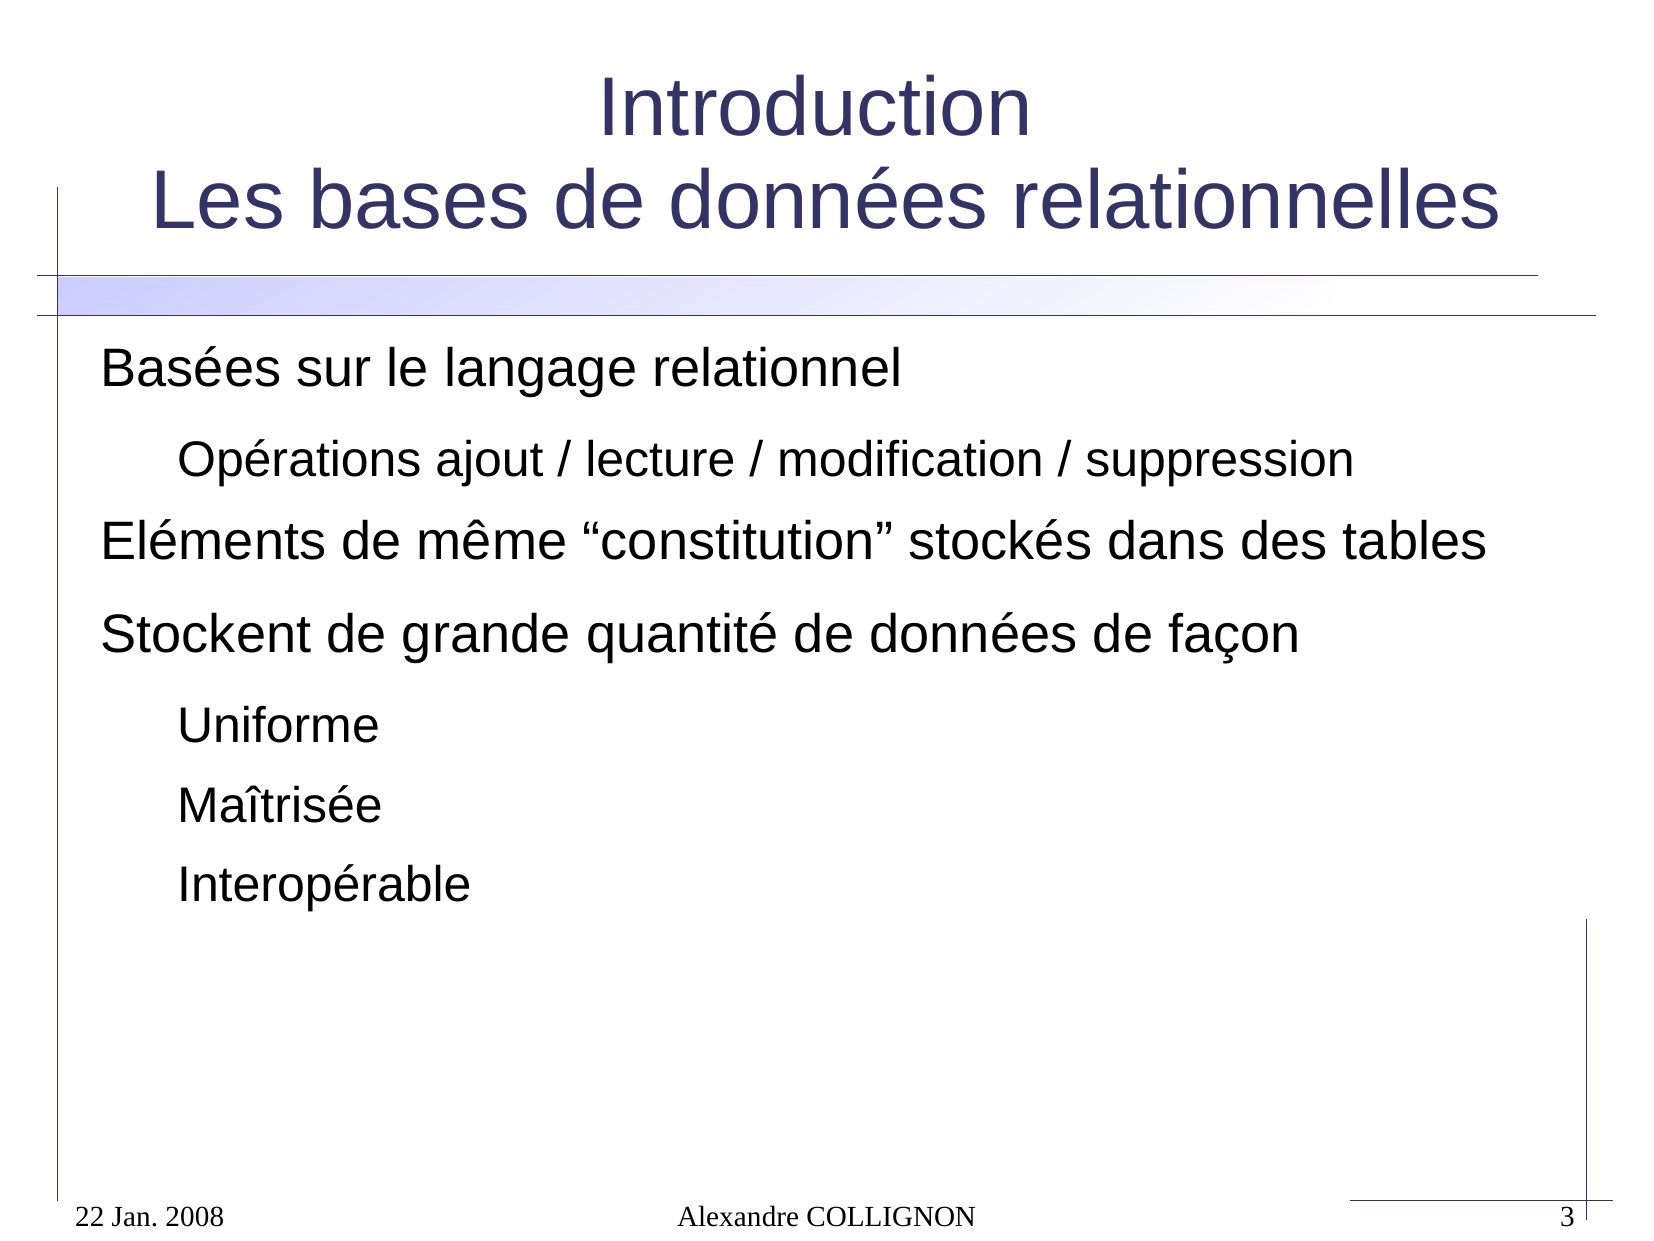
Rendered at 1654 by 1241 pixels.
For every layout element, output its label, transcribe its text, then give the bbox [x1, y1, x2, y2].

title Introduction Les bases de données relationnelles [82, 49, 1571, 257]
list Basées sur le langage relationnel Opérations ajout / lecture / modification / suppression Eléments de même “constitution” stockés dans des tables Stockent de grande quantité de données de façon Uniforme Maîtrisée Interopérable [82, 337, 1571, 1109]
